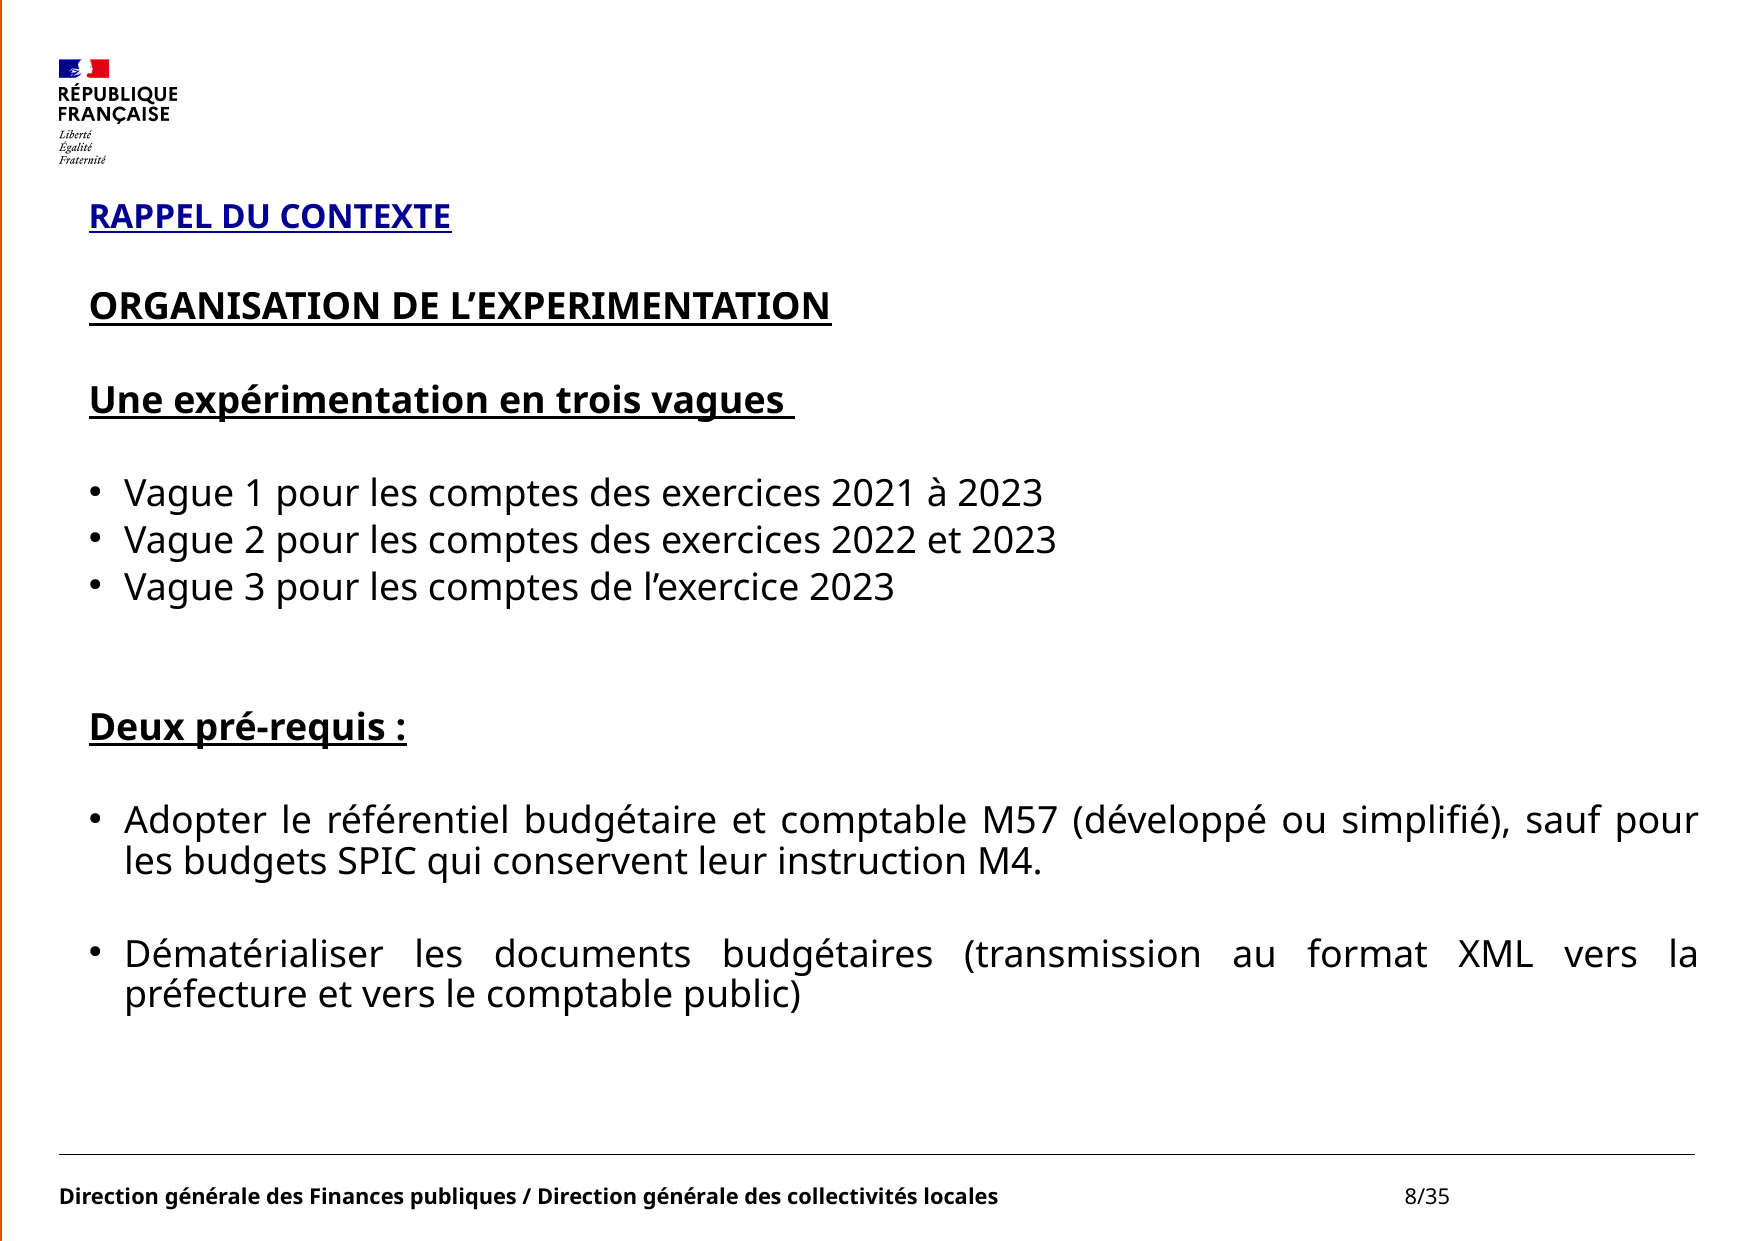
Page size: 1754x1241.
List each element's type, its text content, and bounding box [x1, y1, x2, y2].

text_box RAPPEL DU CONTEXTE [73, 171, 1686, 292]
picture [59, 59, 178, 164]
text_box ORGANISATION DE L’EXPÉRIMENTATION Une expérimentation en trois vagues Vague 1 pour les comptes des exercices 2021 à 2023 Vague 2 pour les comptes des exercices 2022 et 2023 Vague 3 pour les comptes de l’exercice 2023 Deux pré-requis : Adopter le référentiel budgétaire et comptable M57 (développé ou simplifié), sauf pour les budgets SPIC qui conservent leur instruction M4. Dématérialiser les documents budgétaires (transmission au format XML vers la préfecture et vers le comptable public) [73, 272, 1716, 1032]
